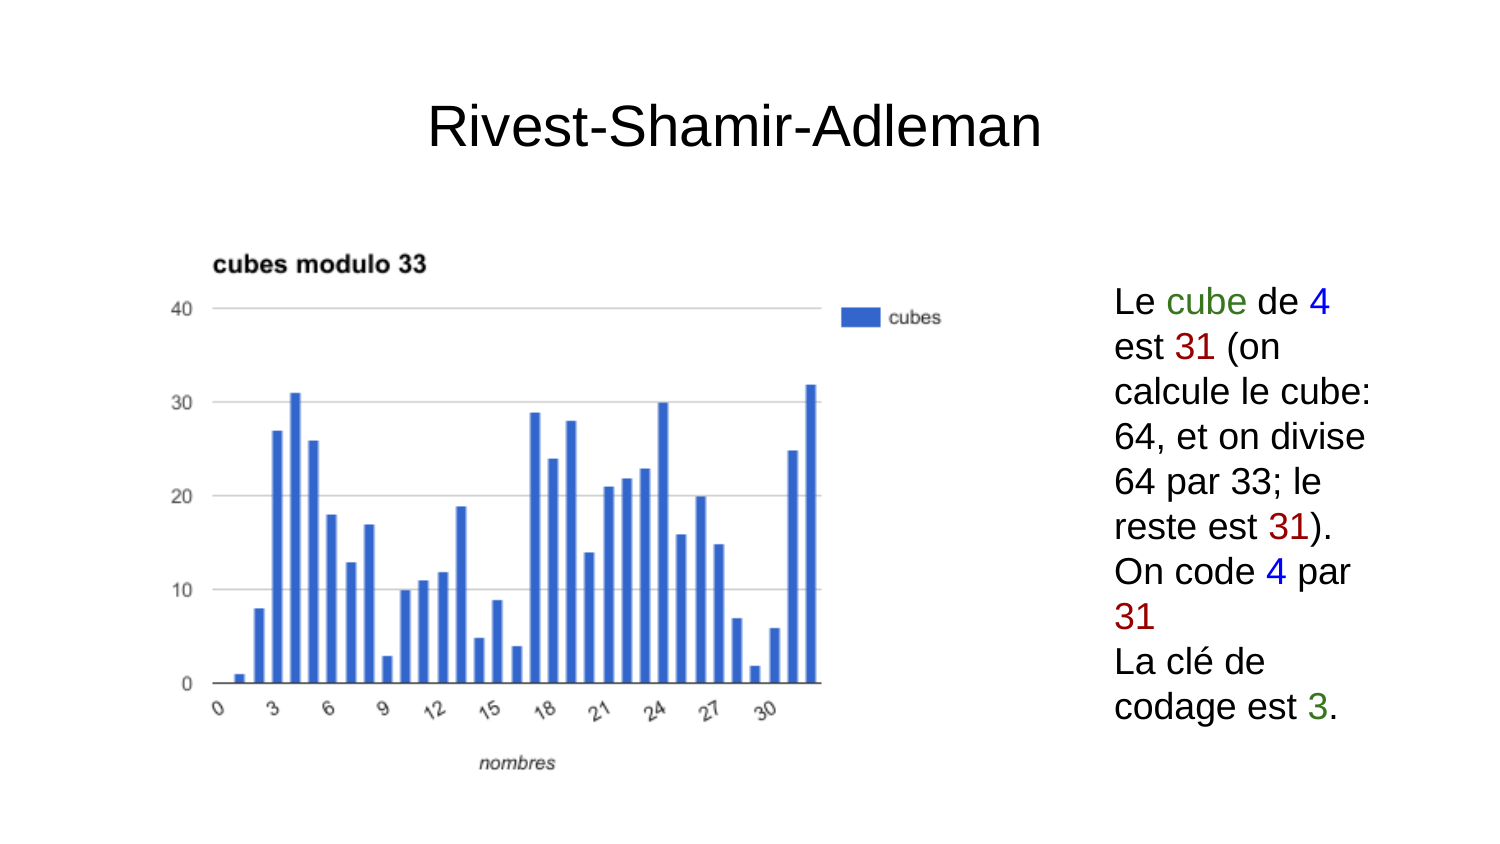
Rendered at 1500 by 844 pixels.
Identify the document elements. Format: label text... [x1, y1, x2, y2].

text_box Le cube de 4 est 31 (on calcule le cube: 64, et on divise 64 par 33; le reste est 31). On code 4 par 31 La clé de codage est 3. [1099, 262, 1393, 738]
picture [24, 191, 1009, 801]
title Rivest-Shamir-Adleman [412, 72, 1088, 167]
